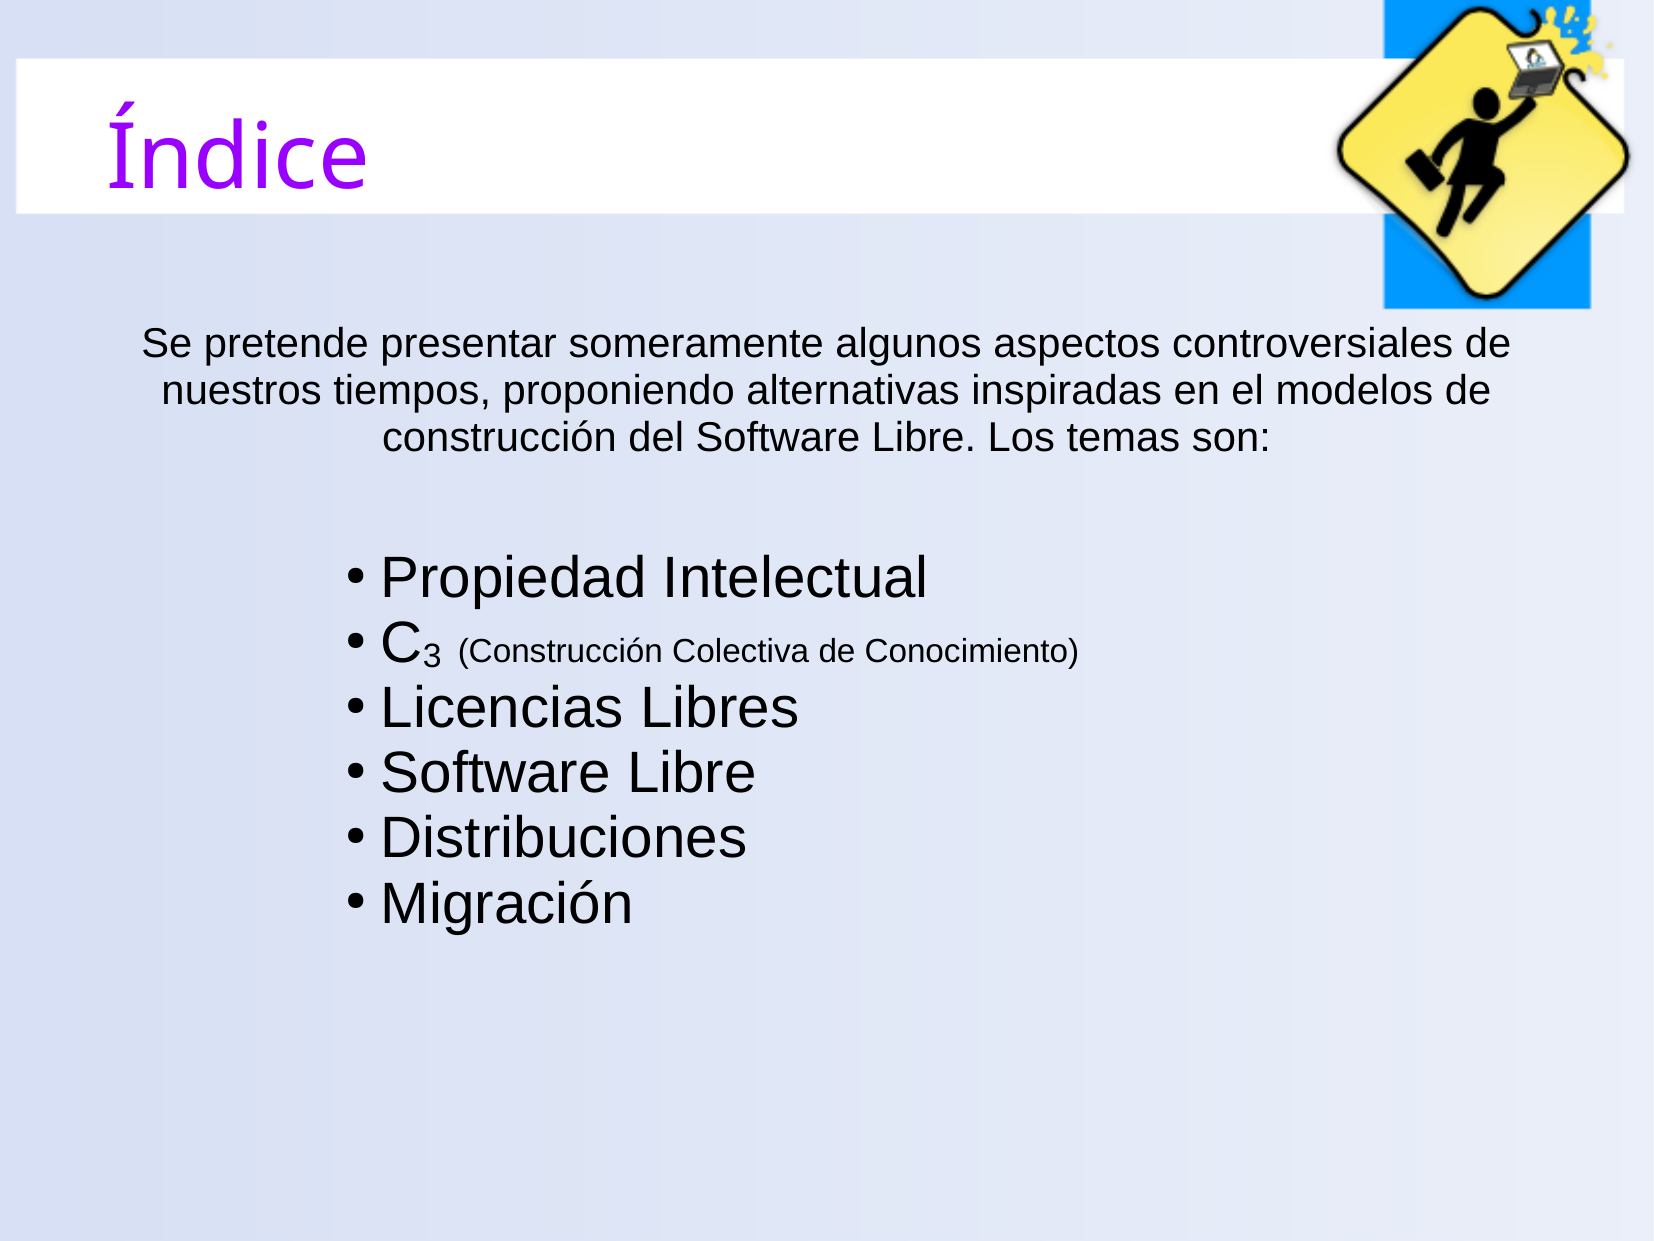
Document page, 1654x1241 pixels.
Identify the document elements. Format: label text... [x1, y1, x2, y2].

subtitle Se pretende presentar someramente algunos aspectos controversiales de nuestros tiempos, proponiendo alternativas inspiradas en el modelos de construcción del Software Libre. Los temas son: [82, 242, 1571, 538]
title Índice [82, 49, 1571, 242]
picture [0, 0, 1654, 1241]
text_box Propiedad Intelectual C3 (Construcción Colectiva de Conocimiento) Licencias Libres Software Libre Distribuciones Migración [330, 537, 1524, 964]
